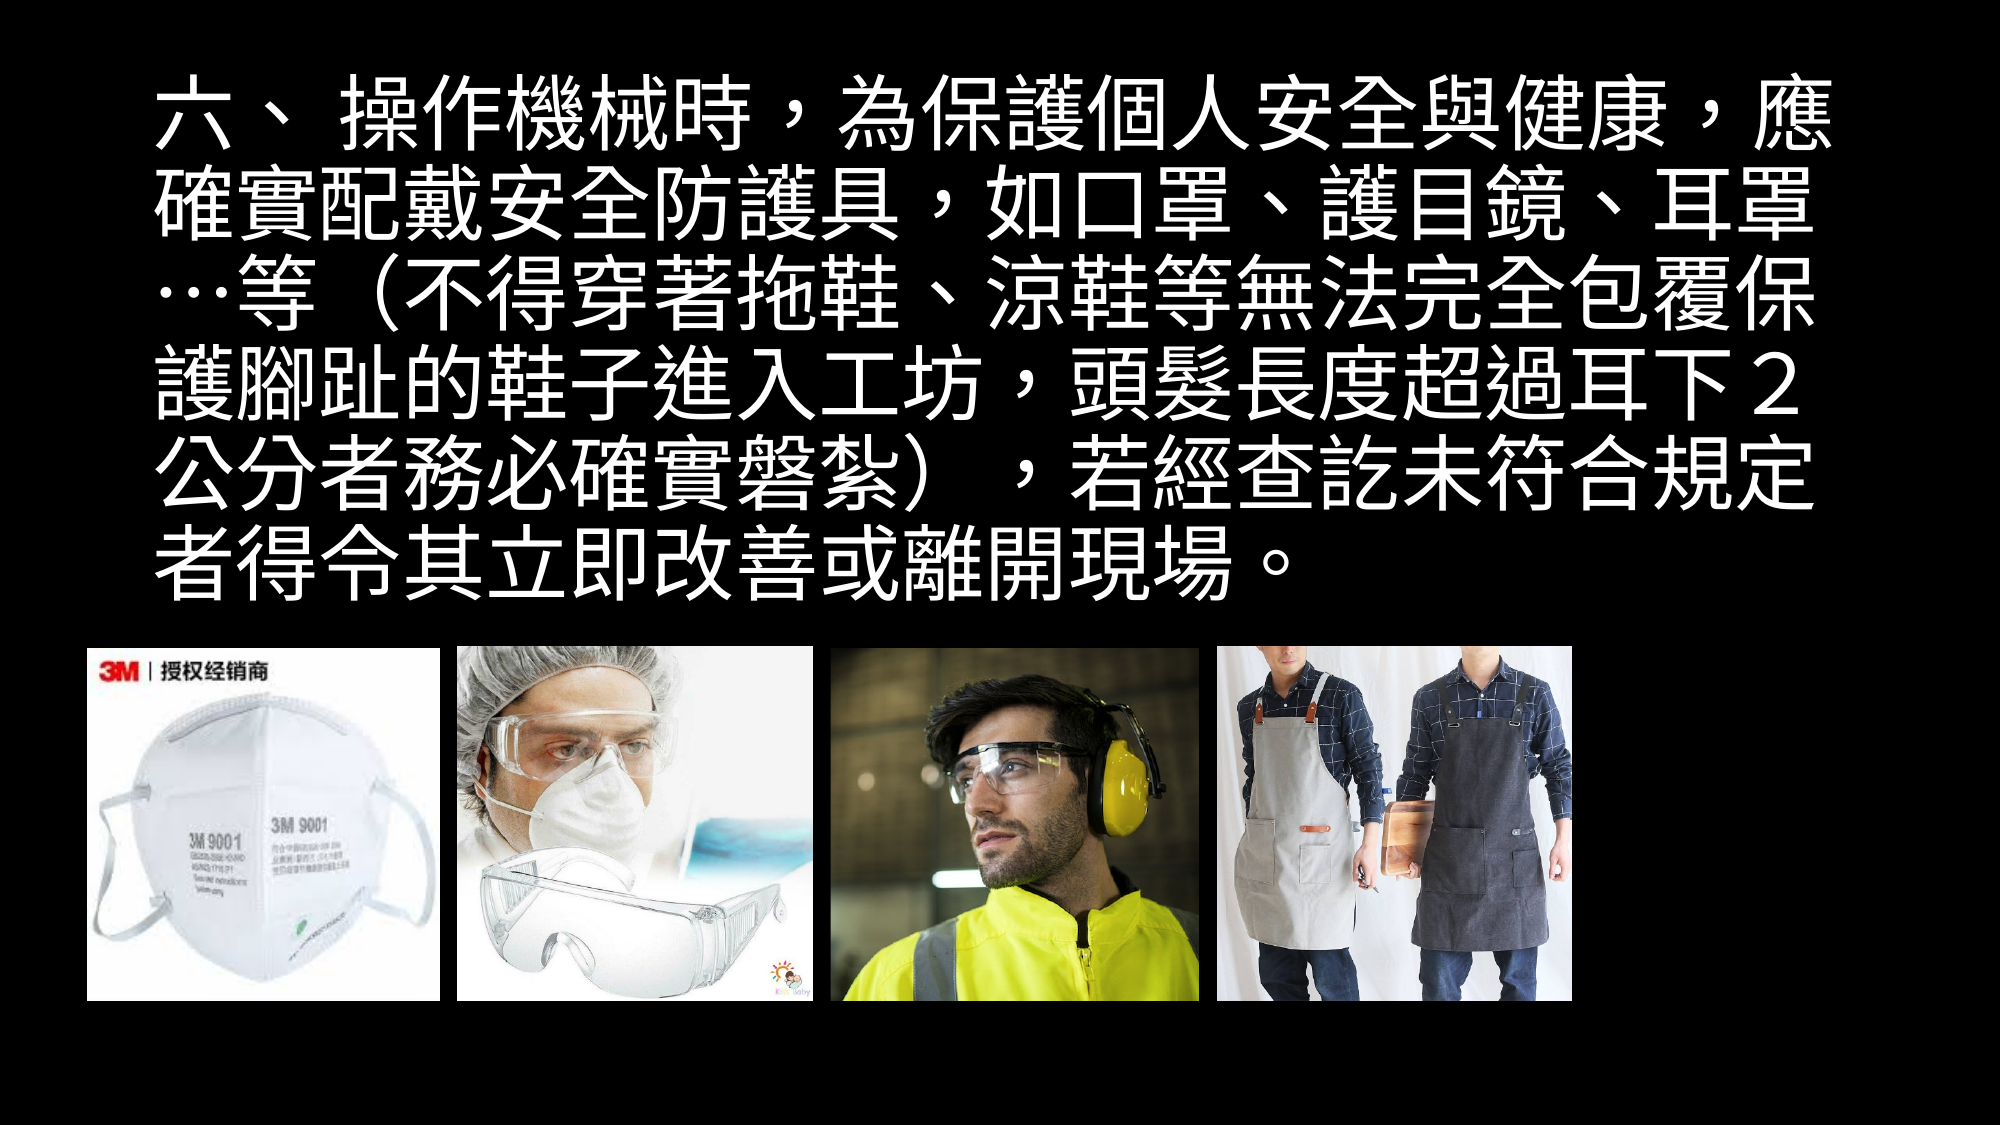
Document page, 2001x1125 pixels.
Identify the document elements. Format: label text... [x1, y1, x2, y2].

picture [87, 648, 440, 1001]
picture [830, 648, 1199, 1001]
picture [457, 646, 813, 1001]
title 六、 操作機械時，為保護個人安全與健康，應確實配戴安全防護具，如口罩、護目鏡、耳罩…等（不得穿著拖鞋、涼鞋等無法完全包覆保護腳趾的鞋子進入工坊，頭髮長度超過耳下２公分者務必確實磐紮），若經查訖未符合規定者得令其立即改善或離開現場。 [137, 59, 1863, 726]
picture [1217, 646, 1572, 1001]
